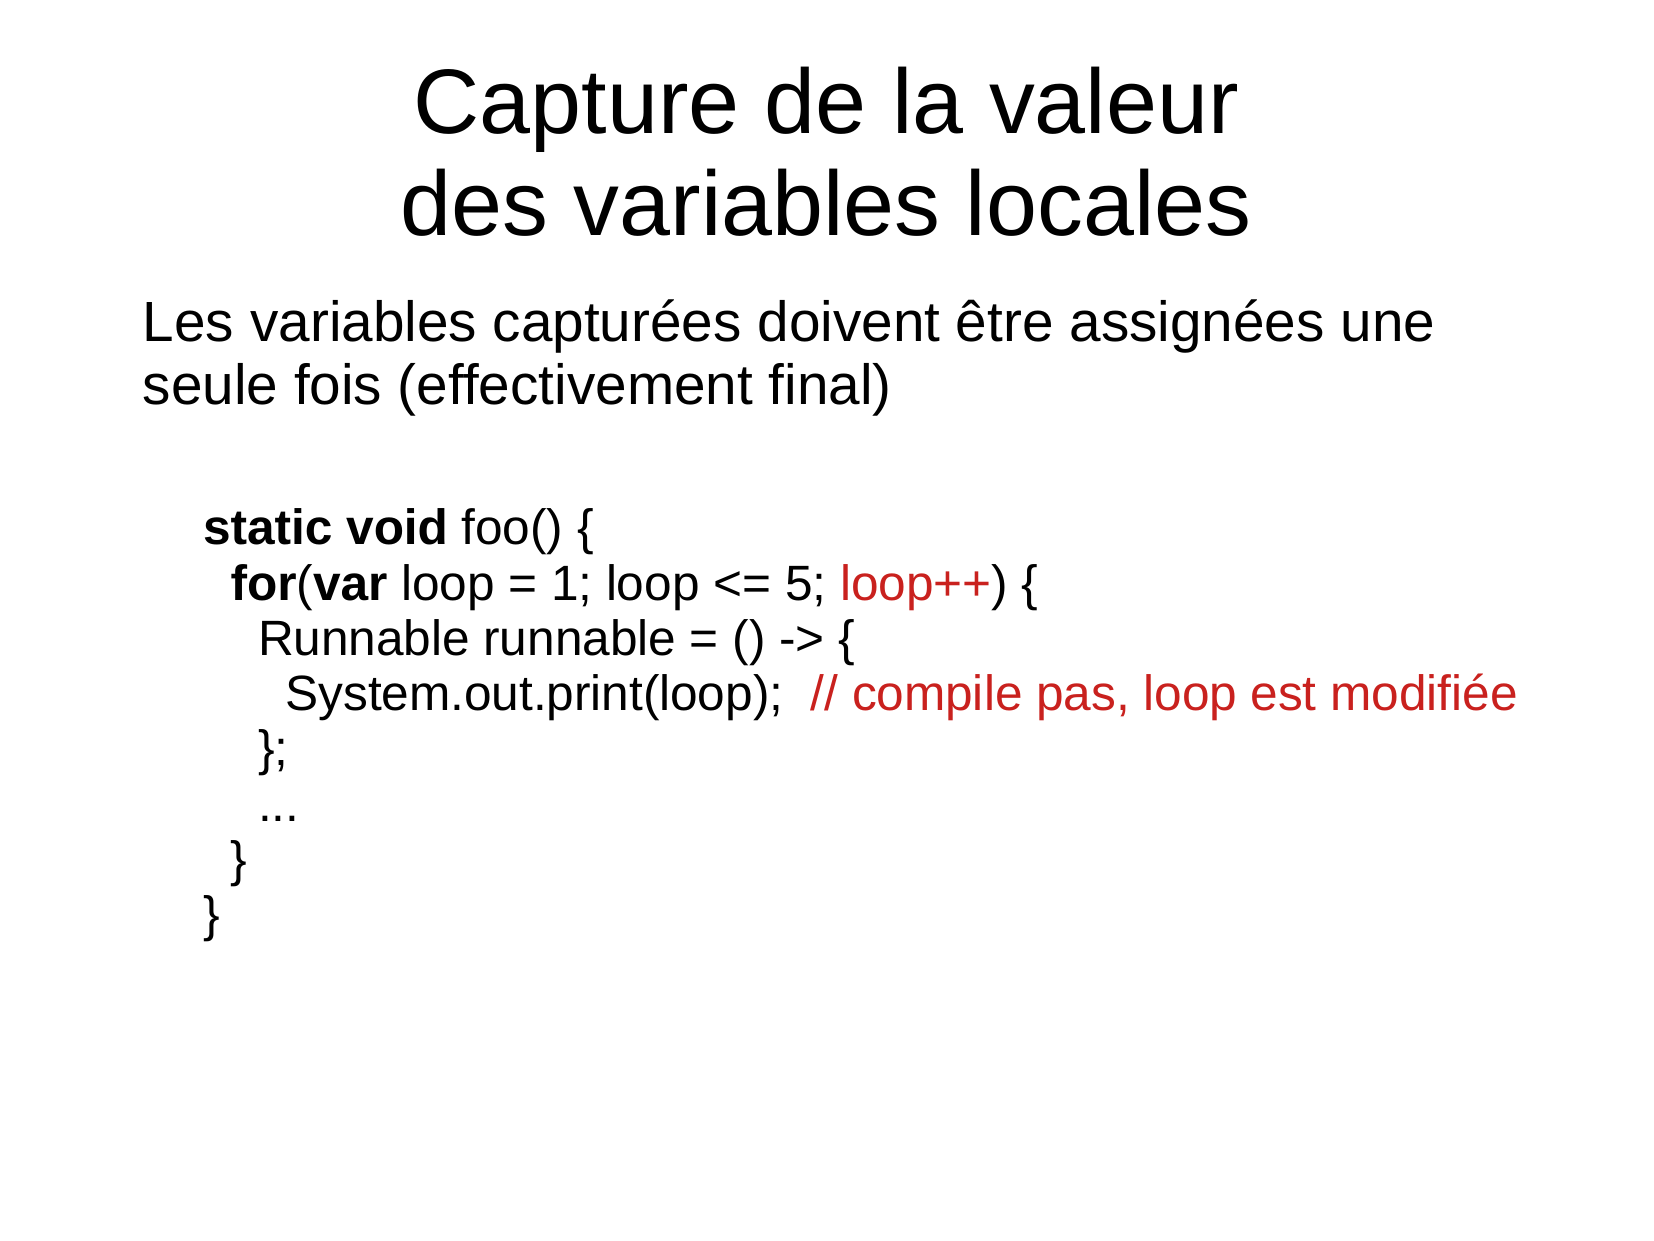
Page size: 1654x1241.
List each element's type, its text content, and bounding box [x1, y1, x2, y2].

list Les variables capturées doivent être assignées une seule fois (effectivement final) static void foo() { for(var loop = 1; loop <= 5; loop++) { Runnable runnable = () -> { System.out.print(loop); // compile pas, loop est modifiée }; ... } } [82, 290, 1571, 1010]
title Capture de la valeur des variables locales [82, 49, 1571, 257]
